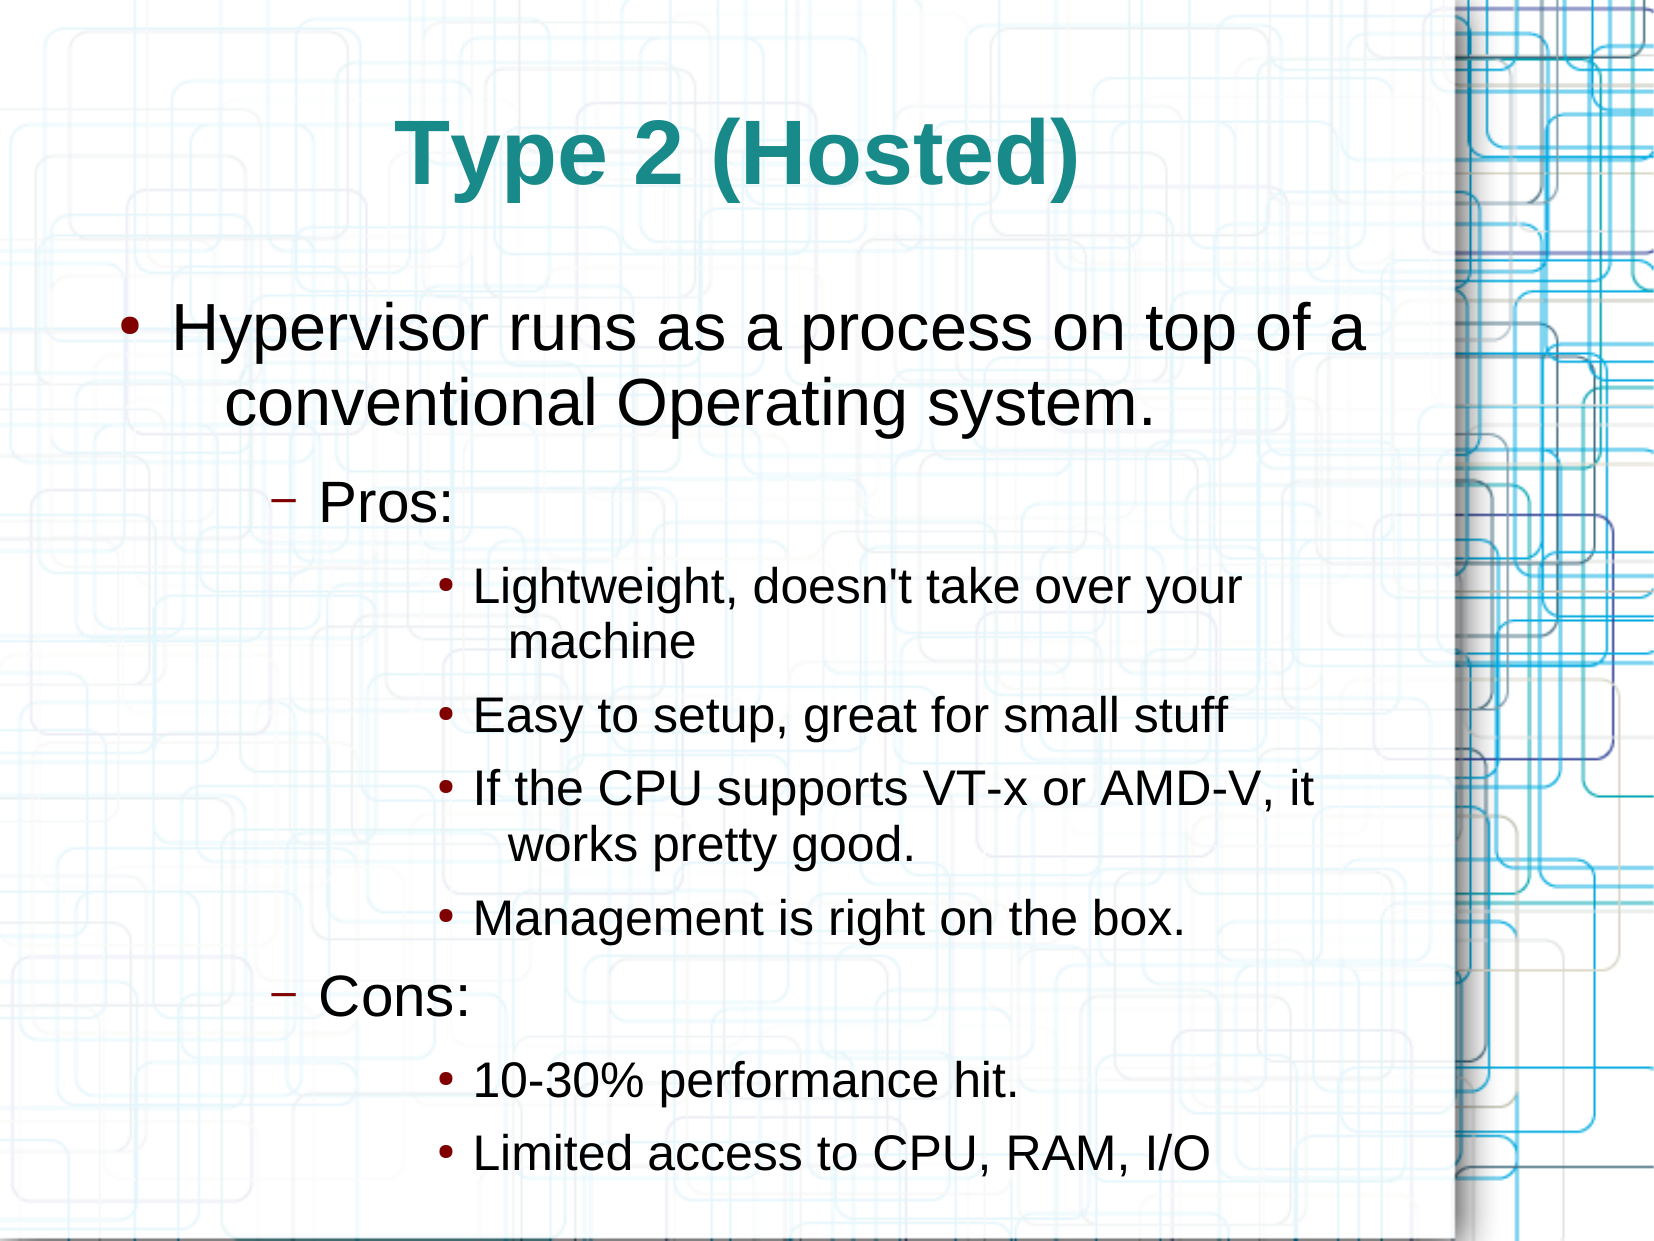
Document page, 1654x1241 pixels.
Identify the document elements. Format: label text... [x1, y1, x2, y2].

picture [0, 0, 1654, 1241]
list Hypervisor runs as a process on top of a conventional Operating system. Pros: Lightweight, doesn't take over your machine Easy to setup, great for small stuff If the CPU supports VT-x or AMD-V, it works pretty good. Management is right on the box. Cons: 10-30% performance hit. Limited access to CPU, RAM, I/O [82, 290, 1418, 1182]
title Type 2 (Hosted) [59, 49, 1418, 257]
